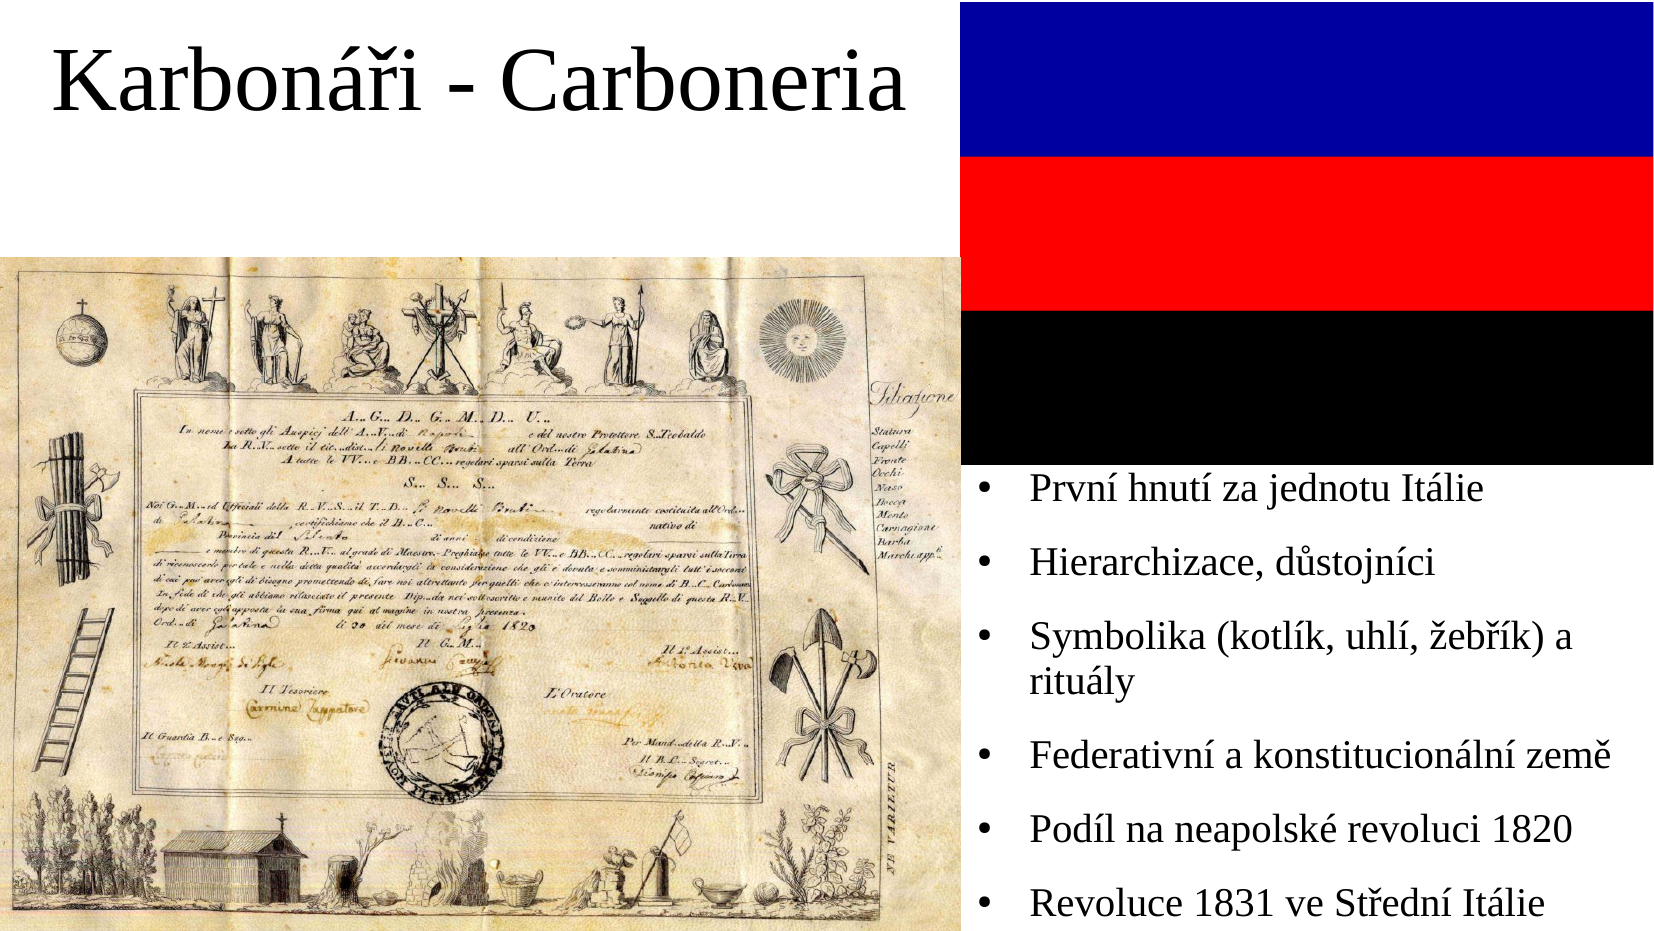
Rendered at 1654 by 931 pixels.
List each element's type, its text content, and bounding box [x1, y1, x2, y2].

title Karbonáři - Carboneria [0, 2, 960, 158]
picture [0, 2, 1654, 931]
list První hnutí za jednotu Itálie Hierarchizace, důstojníci Symbolika (kotlík, uhlí, žebřík) a rituály Federativní a konstitucionální země Podíl na neapolské revoluci 1820 Revoluce 1831 ve Střední Itálie [961, 466, 1654, 931]
